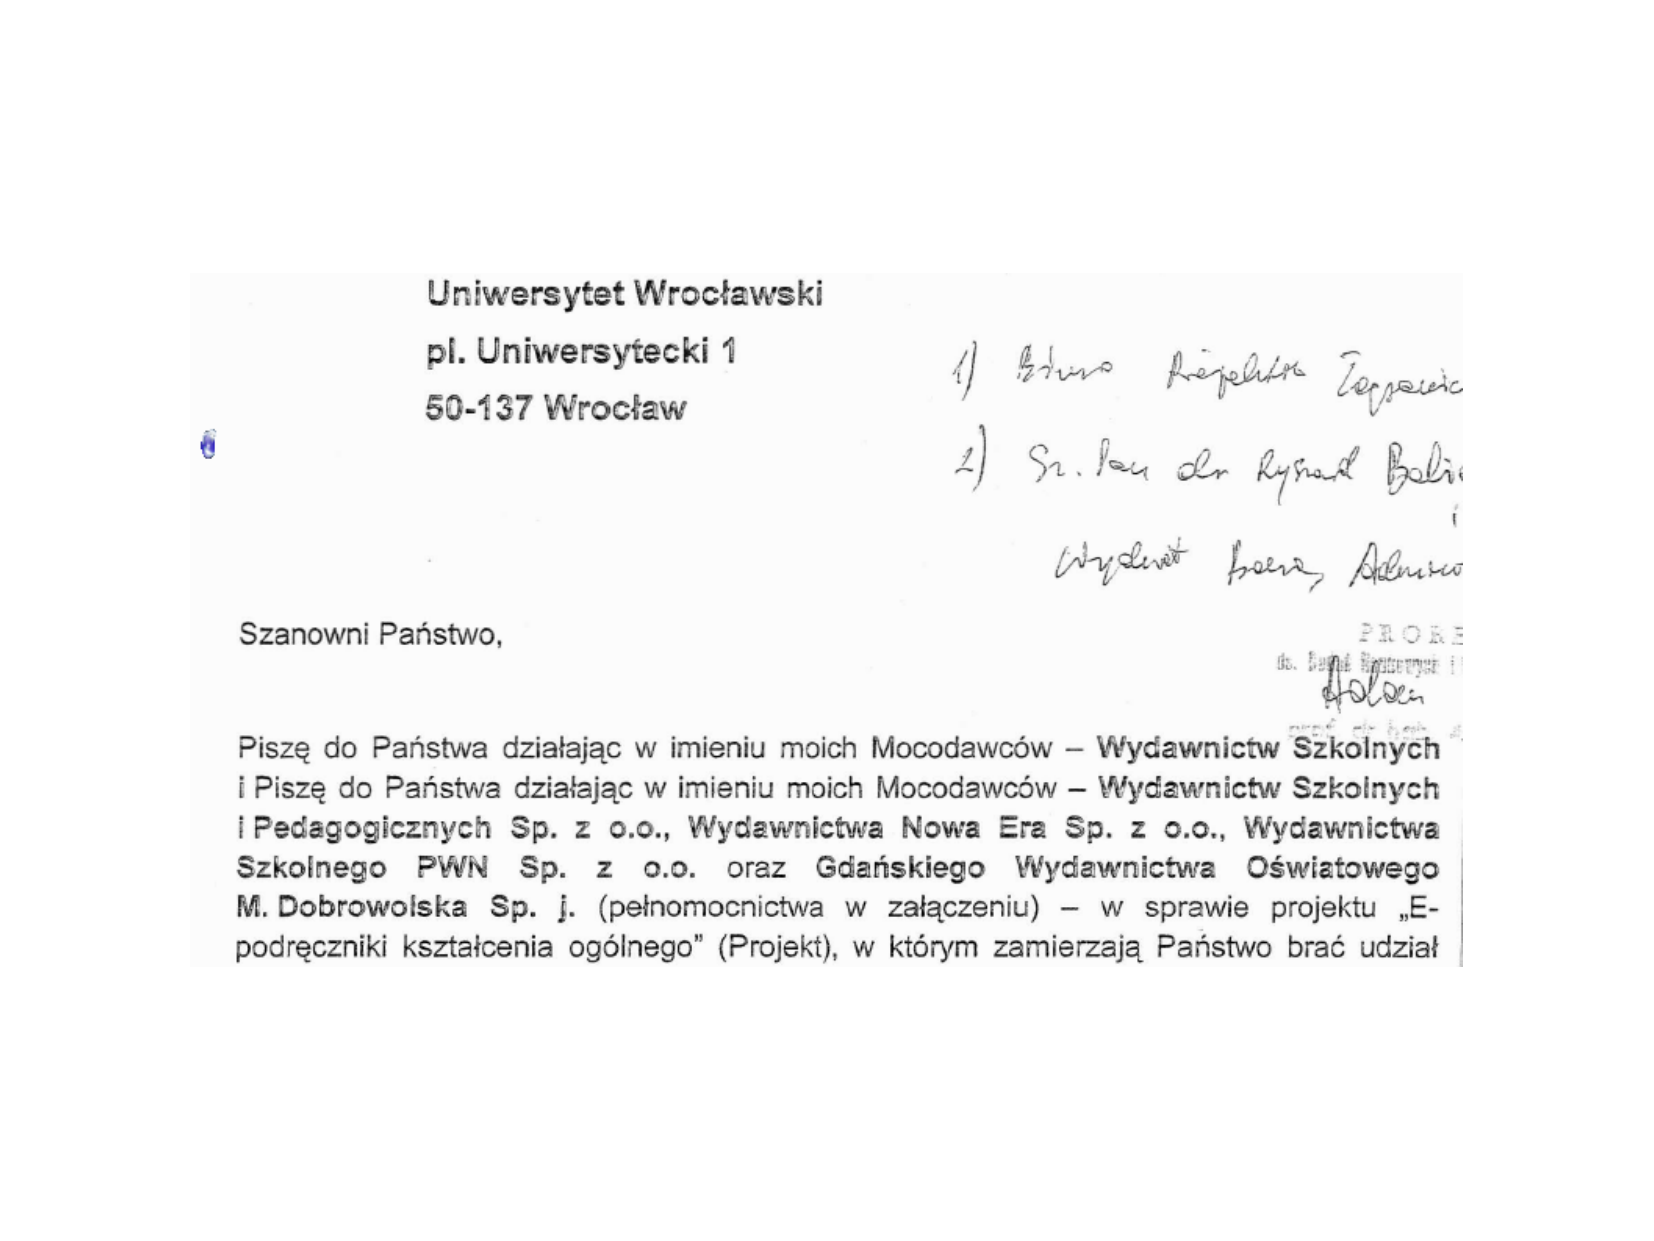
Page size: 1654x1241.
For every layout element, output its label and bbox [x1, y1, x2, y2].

picture [190, 273, 1463, 967]
